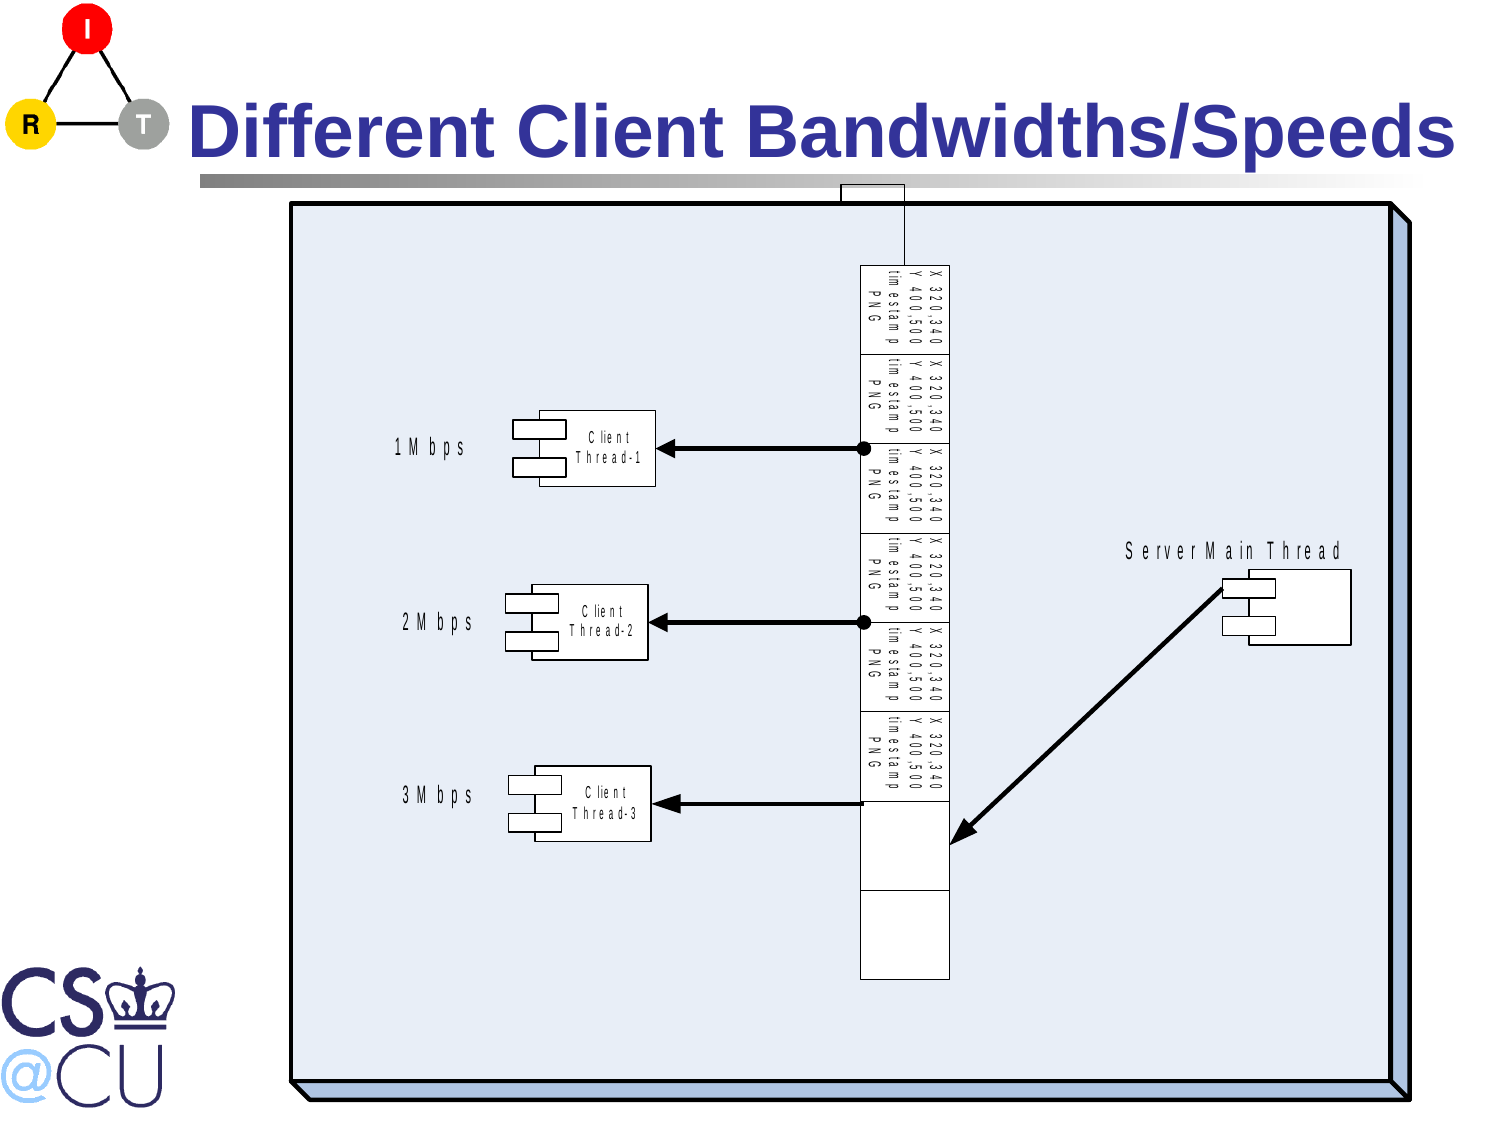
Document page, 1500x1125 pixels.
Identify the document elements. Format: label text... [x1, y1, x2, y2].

picture [286, 181, 1415, 1105]
picture [0, 949, 175, 1125]
picture [0, 0, 173, 154]
title Different Client Bandwidths/Speeds [187, 37, 1463, 226]
